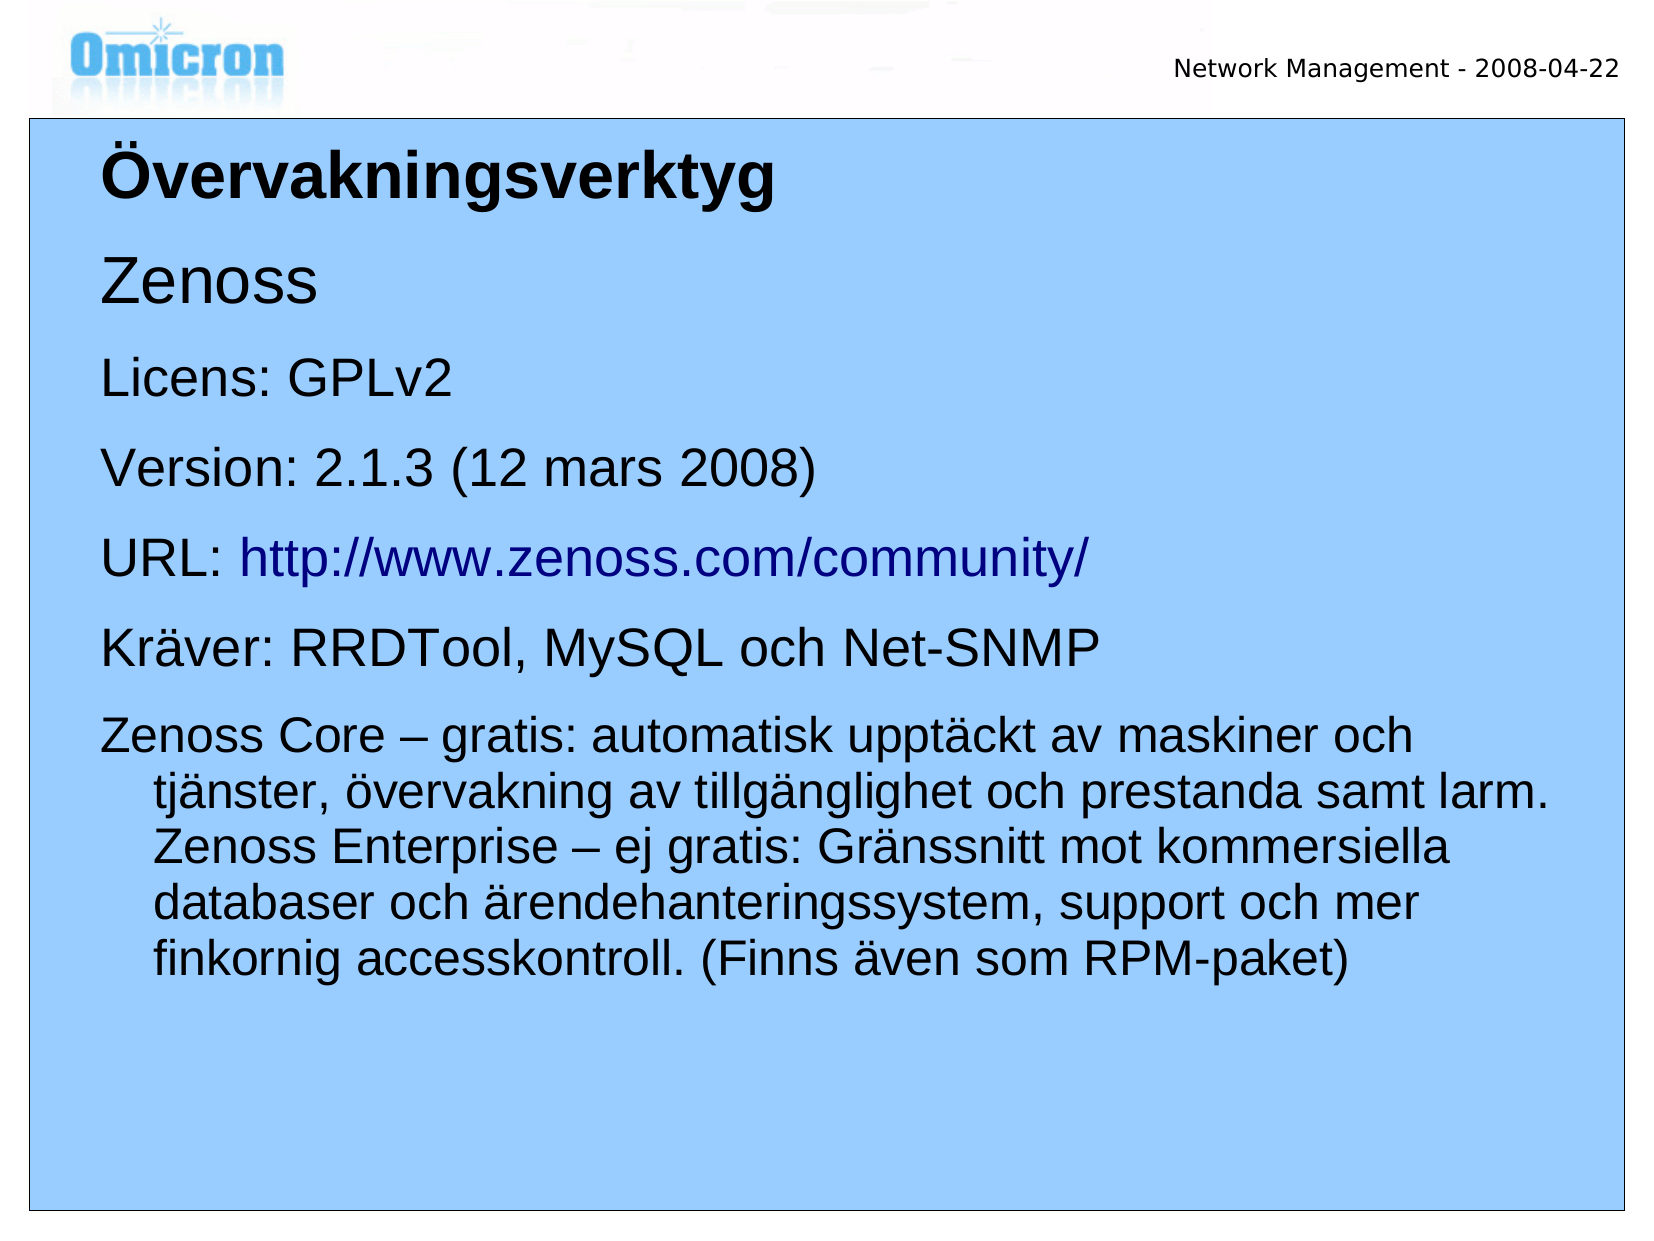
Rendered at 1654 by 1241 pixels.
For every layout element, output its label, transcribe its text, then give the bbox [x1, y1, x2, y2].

picture [29, 0, 1211, 118]
list Övervakningsverktyg Zenoss Licens: GPLv2 Version: 2.1.3 (12 mars 2008) URL: http://www.zenoss.com/community/ Kräver: RRDTool, MySQL och Net-SNMP Zenoss Core – gratis: automatisk upptäckt av maskiner och tjänster, övervakning av tillgänglighet och prestanda samt larm. Zenoss Enterprise – ej gratis: Gränssnitt mot kommersiella databaser och ärendehanteringssystem, support och mer finkornig accesskontroll. (Finns även som RPM-paket) [82, 138, 1571, 1241]
text_box Network Management - 2008-04-22 [1158, 46, 1636, 91]
text_box [29, 118, 1625, 1211]
